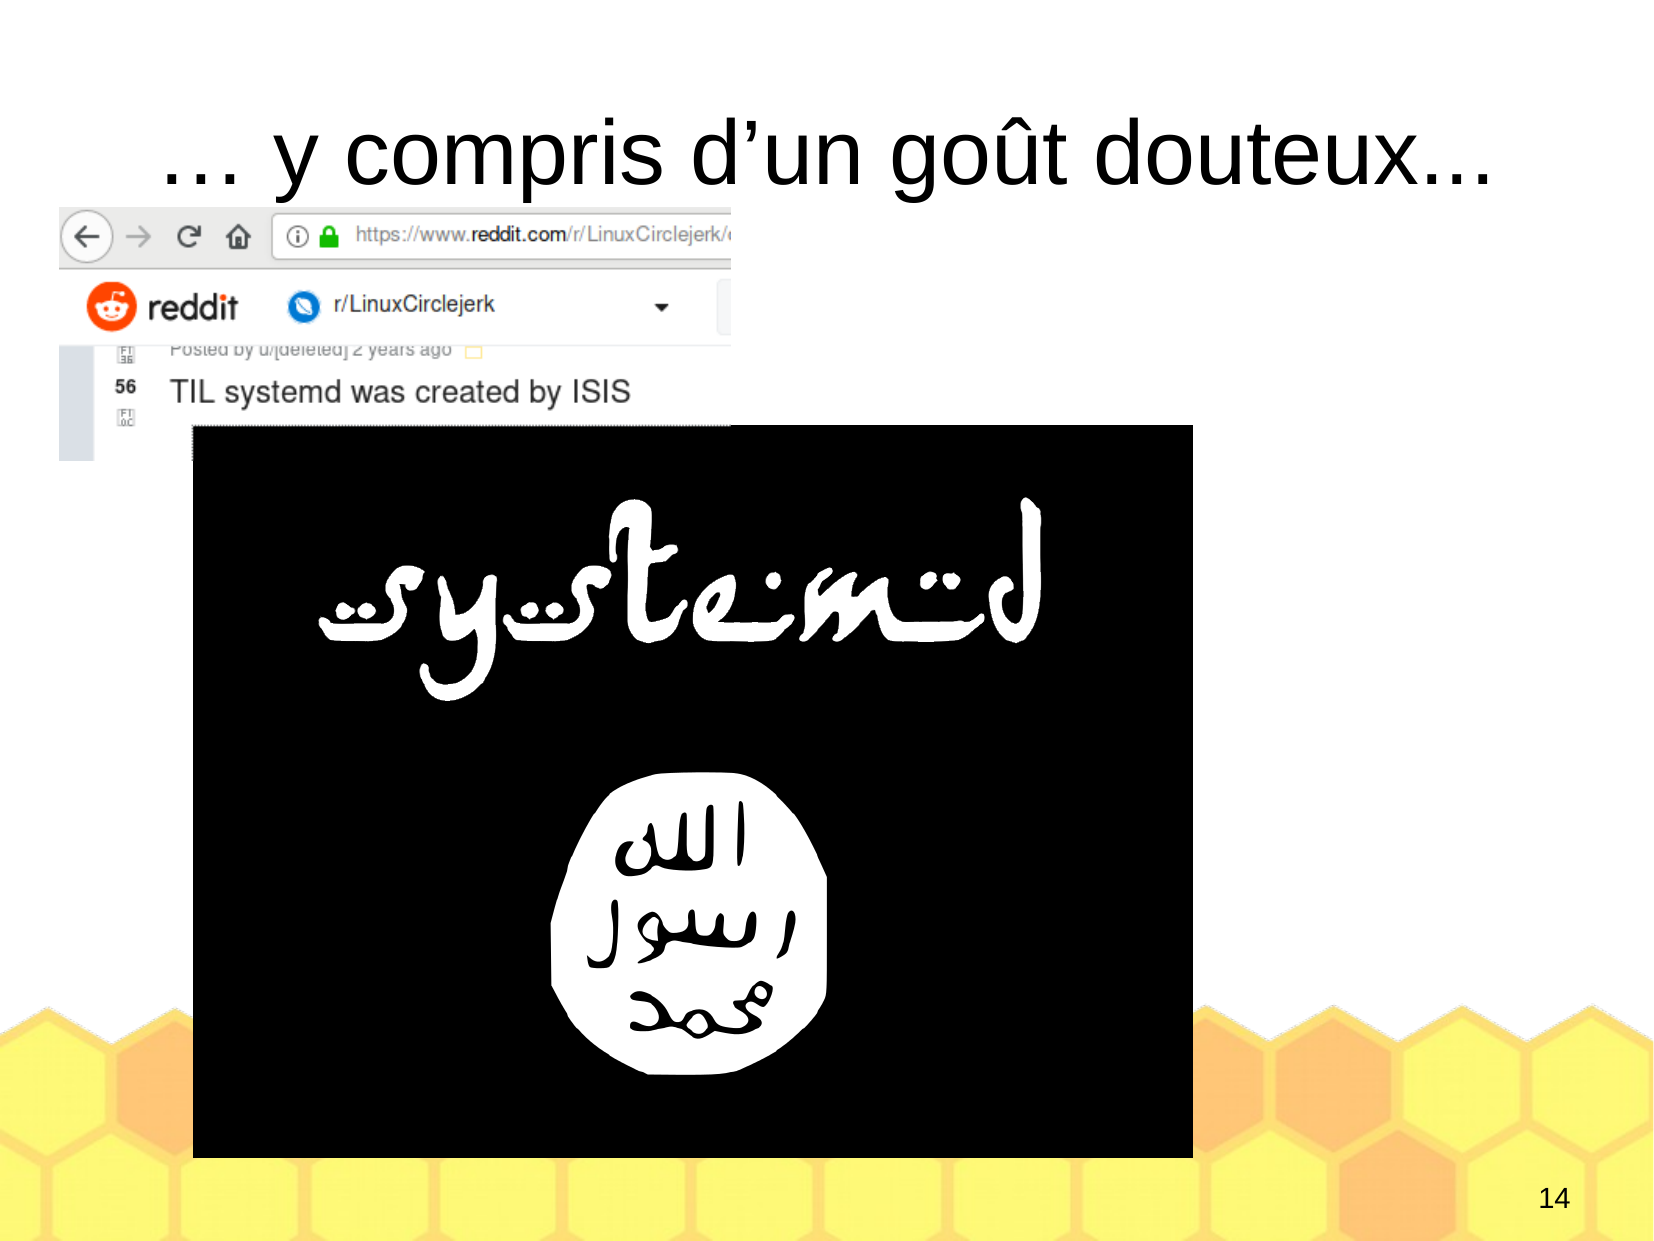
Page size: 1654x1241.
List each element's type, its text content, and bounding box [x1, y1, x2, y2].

title … y compris d’un goût douteux... [82, 49, 1571, 257]
picture [0, 207, 1654, 1241]
